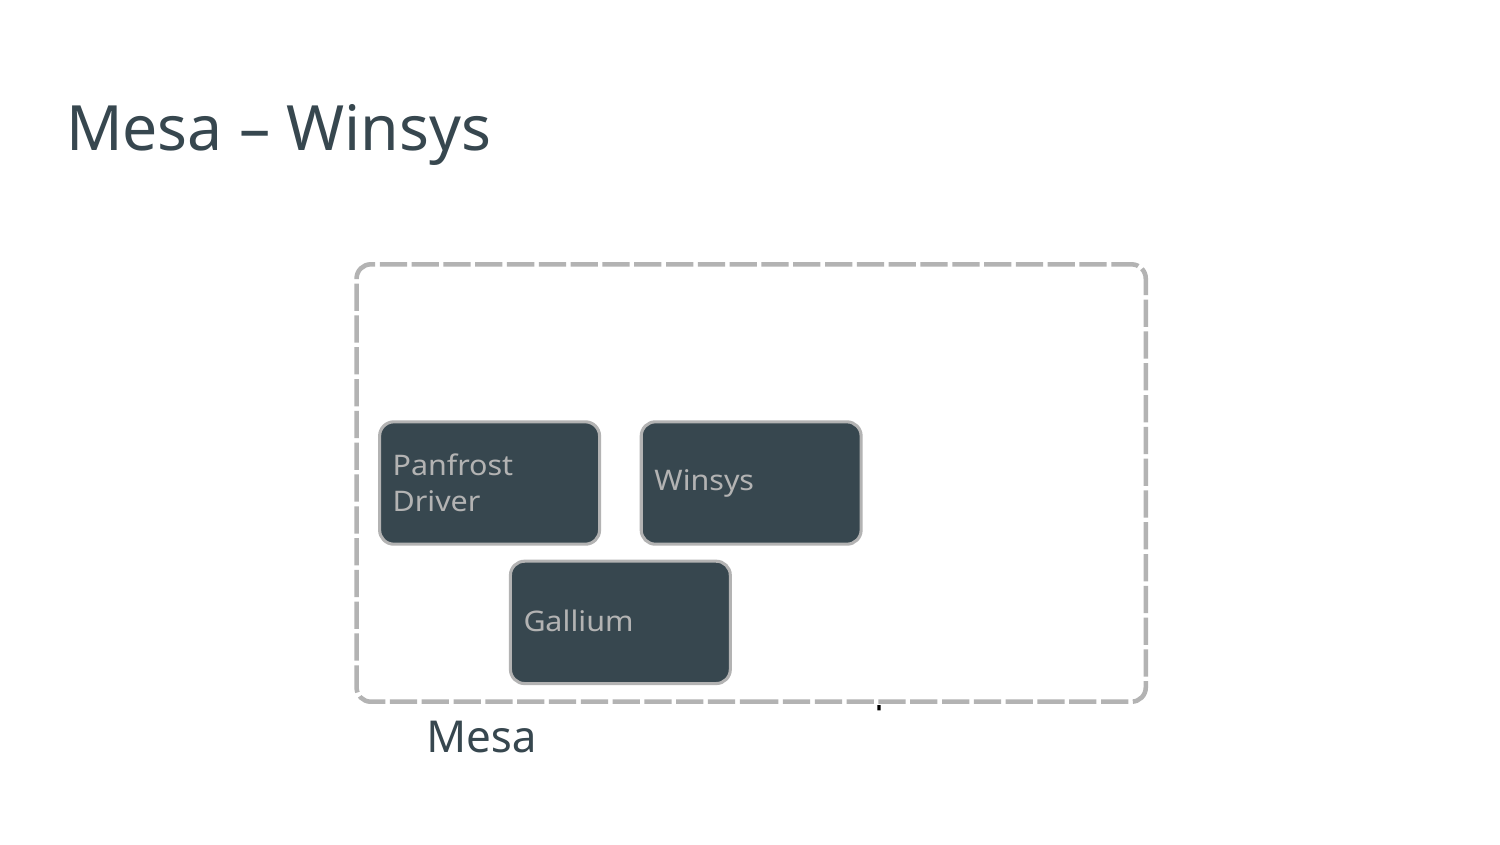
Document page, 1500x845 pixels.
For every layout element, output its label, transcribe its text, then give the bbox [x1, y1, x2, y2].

title Mesa – Winsys [51, 72, 1449, 167]
picture [0, 199, 1500, 800]
